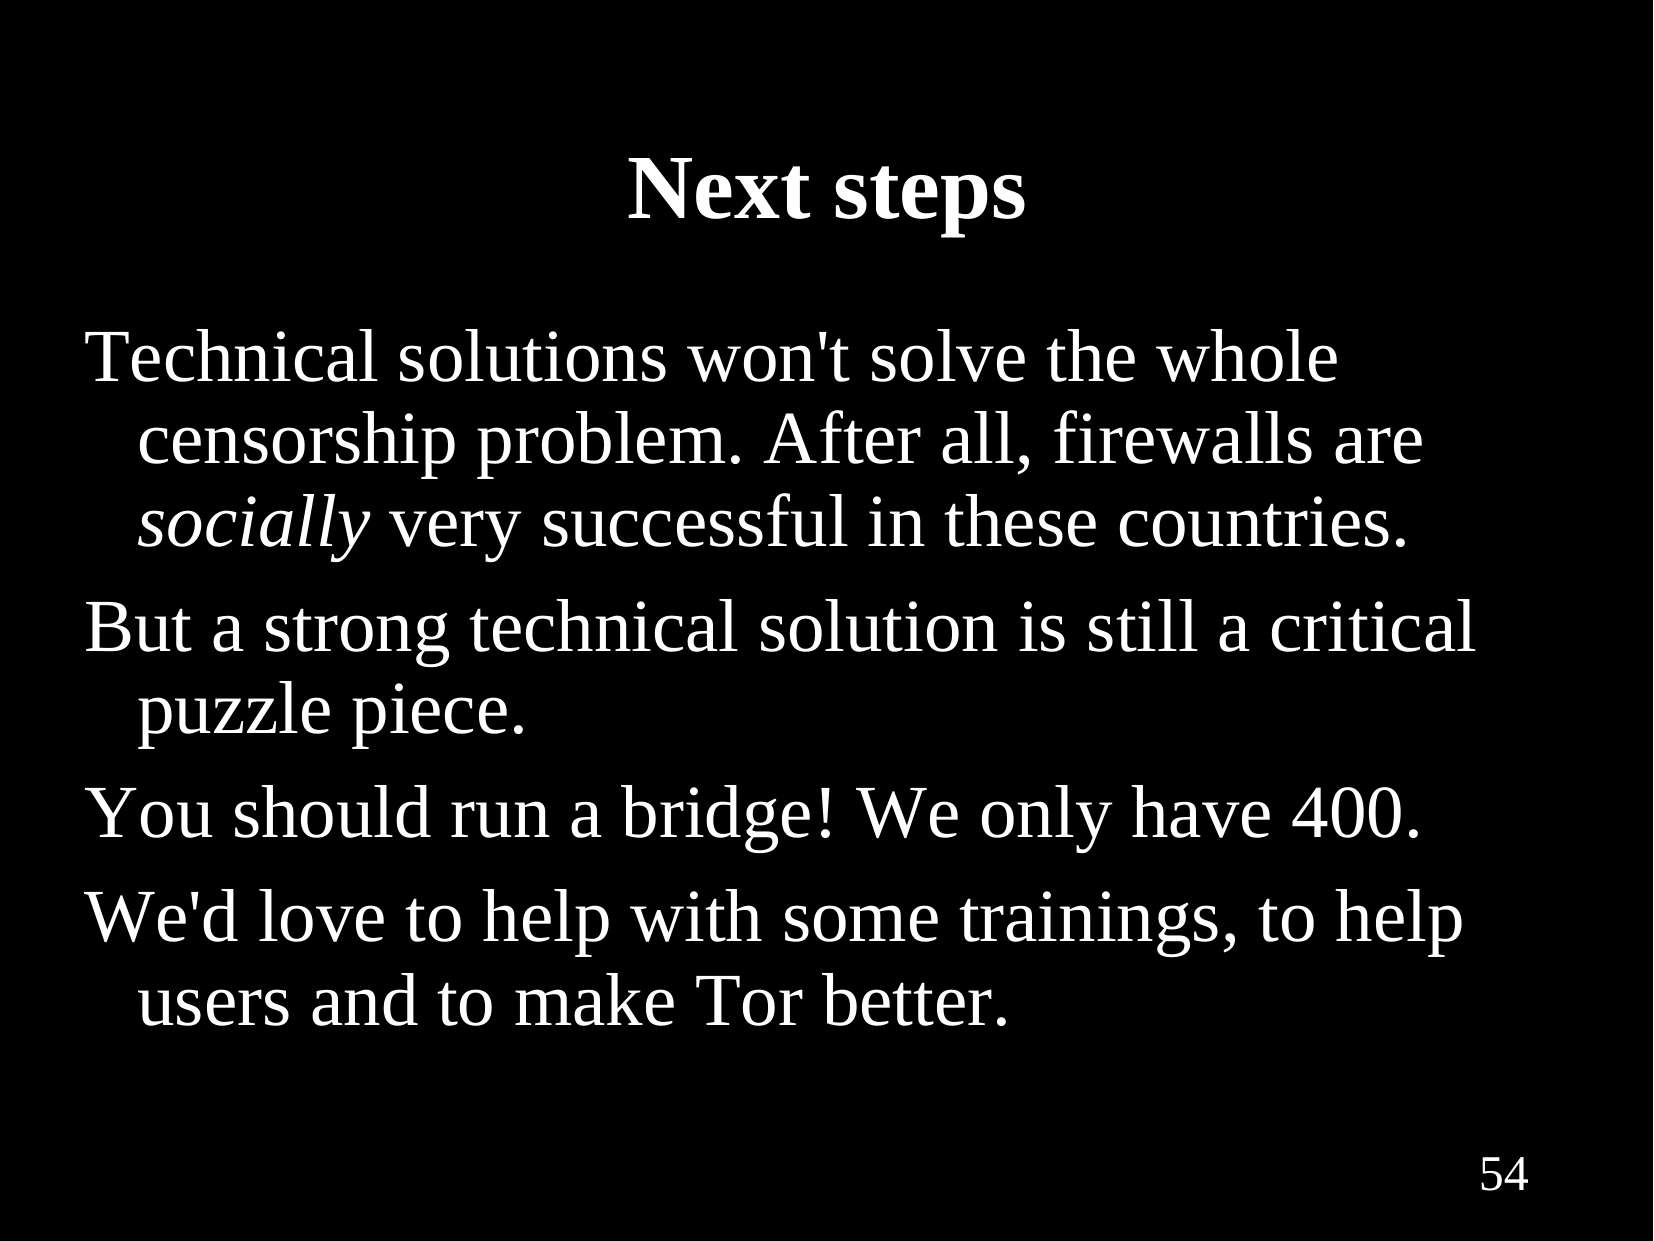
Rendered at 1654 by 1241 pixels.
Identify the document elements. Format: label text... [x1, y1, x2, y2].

list Technical solutions won't solve the whole censorship problem. After all, firewalls are socially very successful in these countries. But a strong technical solution is still a critical puzzle piece. You should run a bridge! We only have 400. We'd love to help with some trainings, to help users and to make Tor better. [66, 314, 1573, 1174]
title Next steps [121, 92, 1534, 284]
